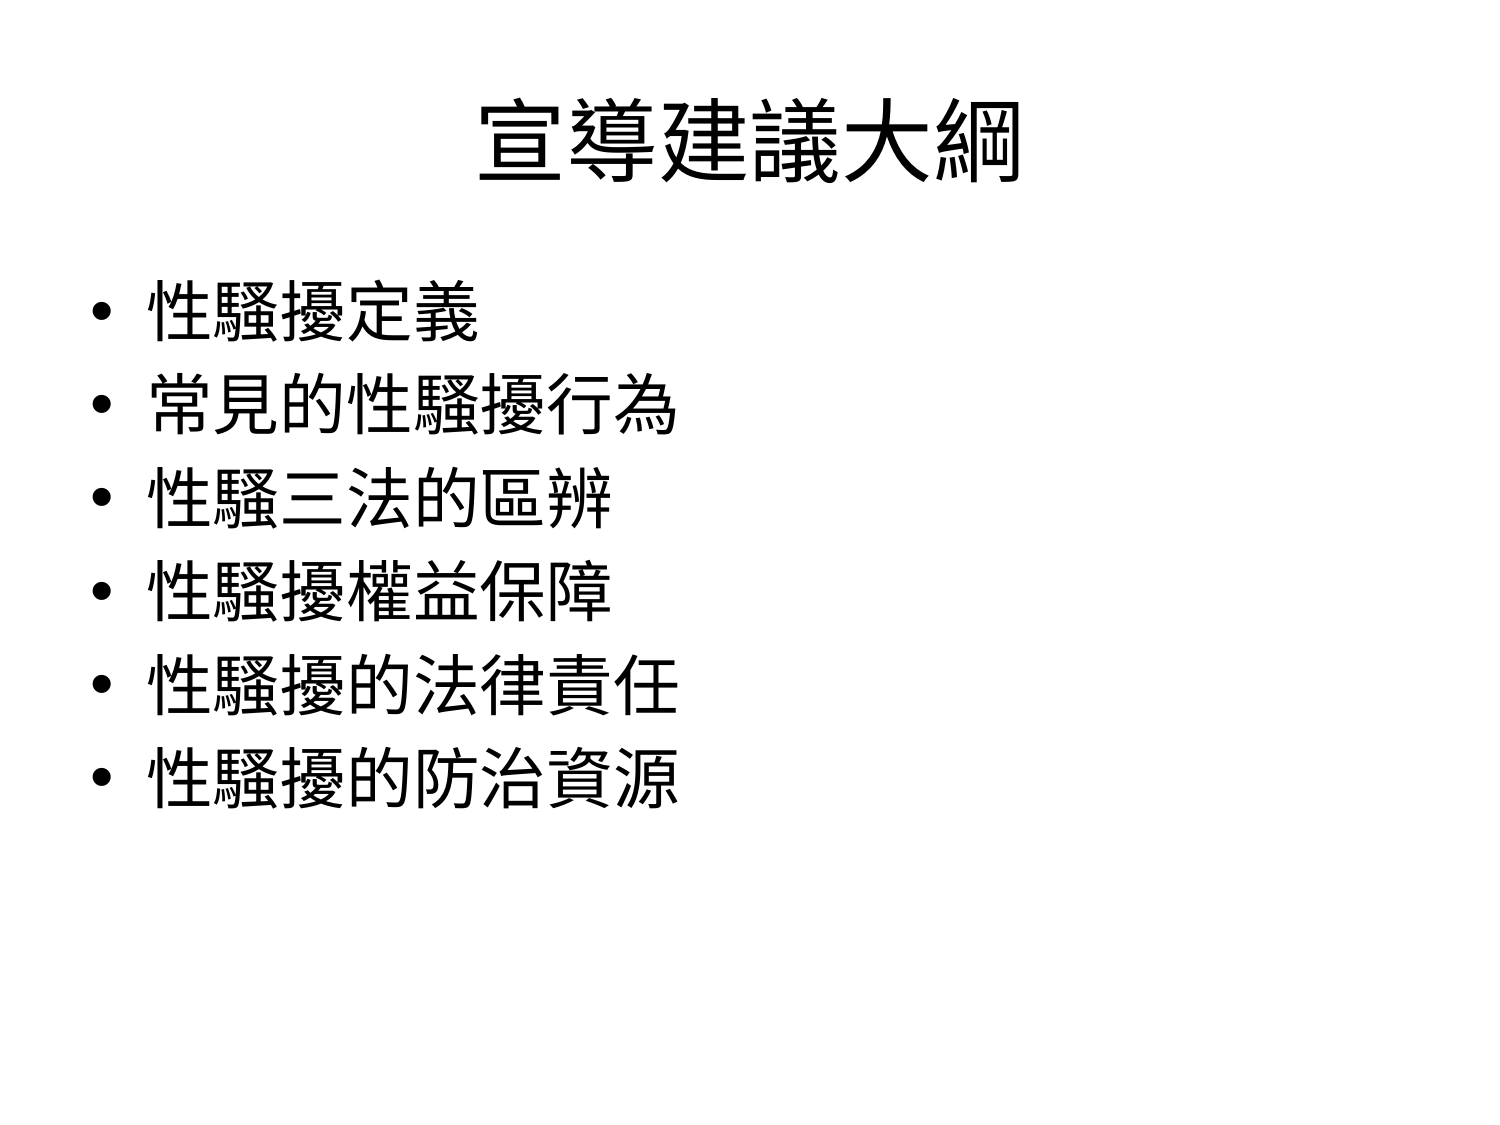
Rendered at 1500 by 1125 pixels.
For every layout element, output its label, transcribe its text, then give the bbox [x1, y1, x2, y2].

list 性騷擾定義 常見的性騷擾行為 性騷三法的區辨 性騷擾權益保障 性騷擾的法律責任 性騷擾的防治資源 [75, 262, 1425, 1005]
title 宣導建議大綱 [75, 45, 1425, 233]
